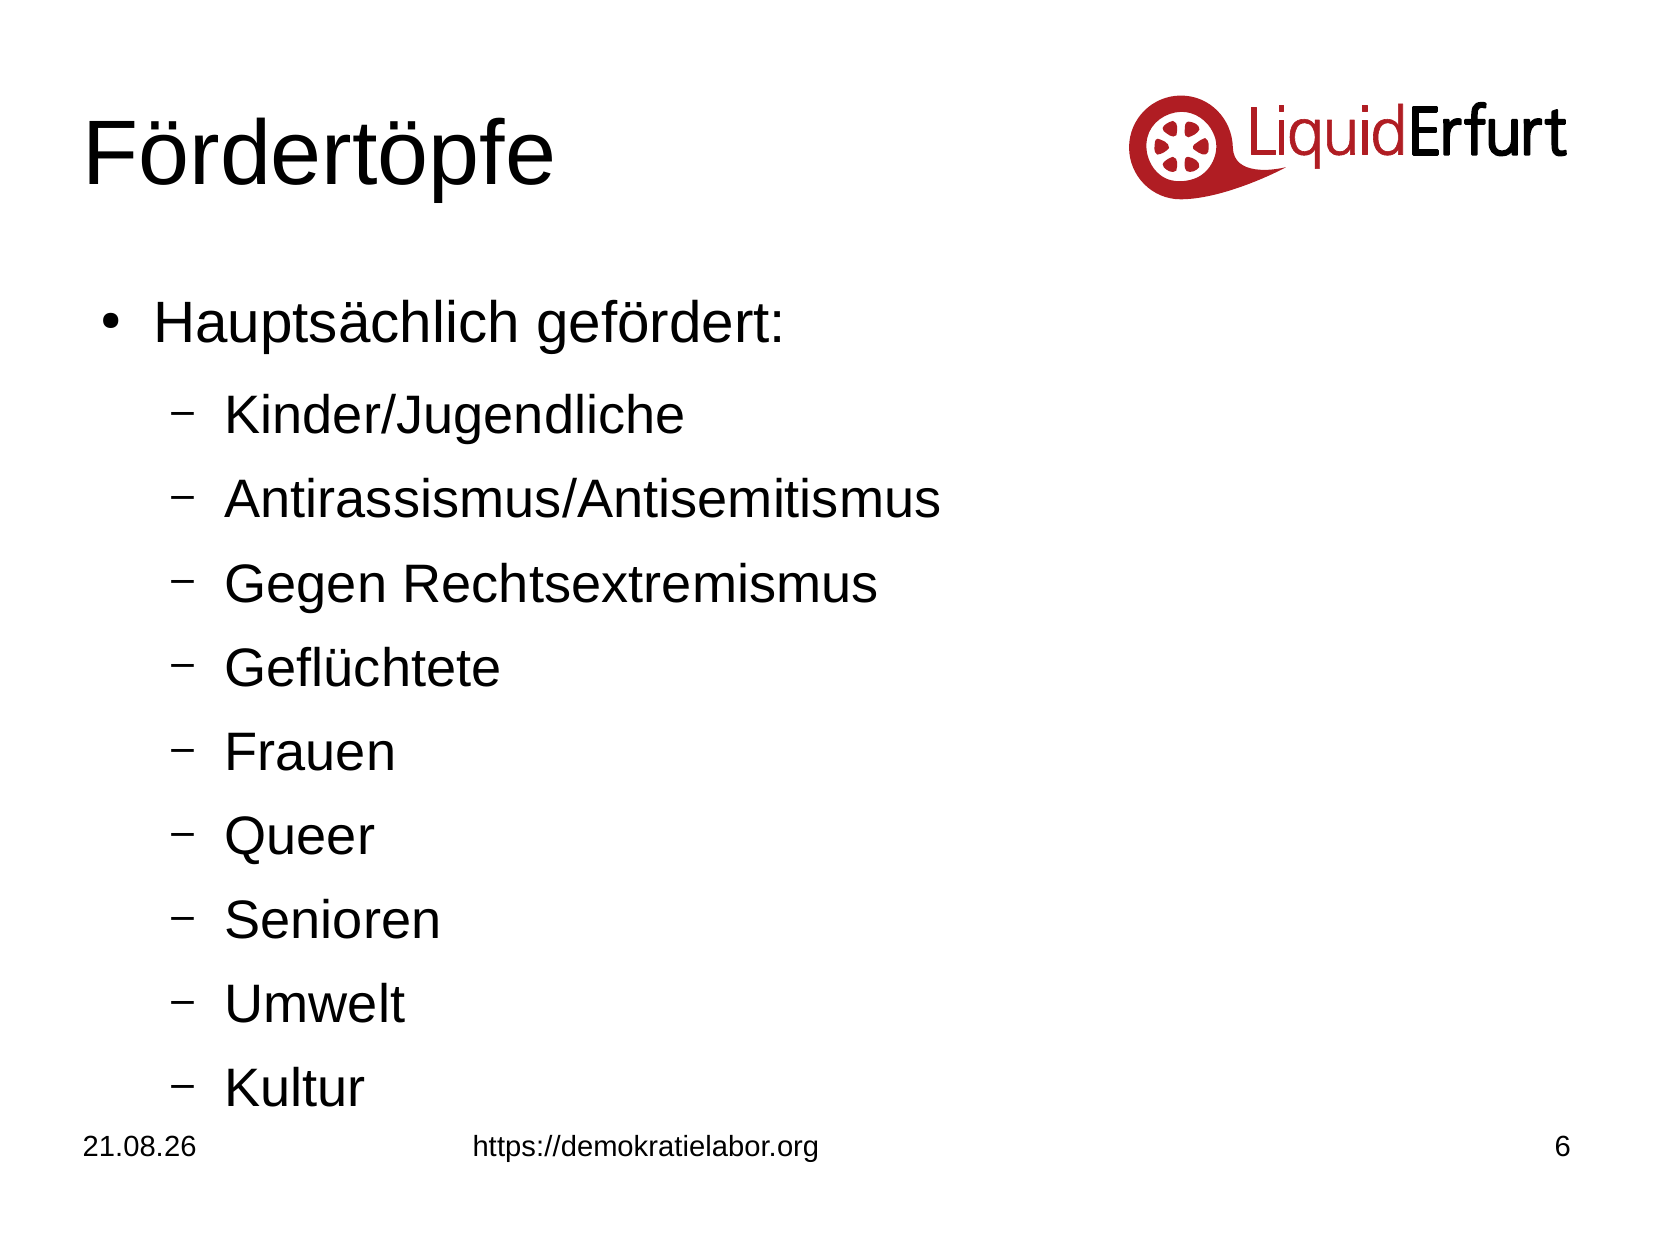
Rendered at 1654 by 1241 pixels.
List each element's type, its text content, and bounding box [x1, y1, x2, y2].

list Hauptsächlich gefördert: Kinder/Jugendliche Antirassismus/Antisemitismus Gegen Rechtsextremismus Geflüchtete Frauen Queer Senioren Umwelt Kultur [82, 290, 1571, 1119]
title Fördertöpfe [82, 49, 1571, 257]
